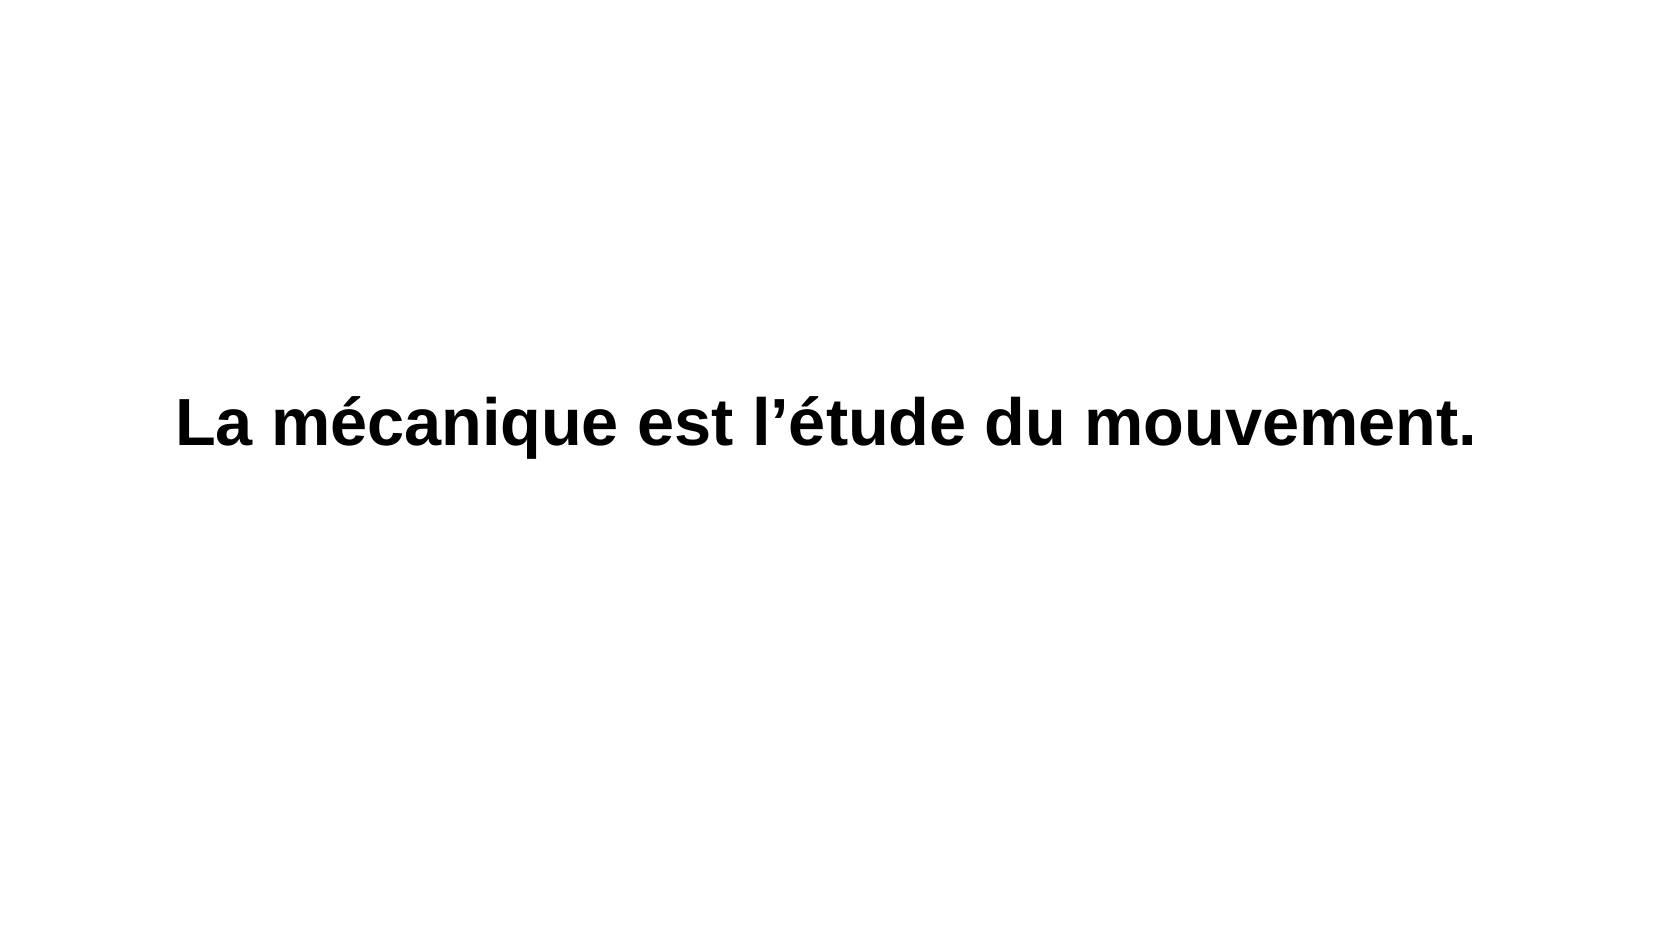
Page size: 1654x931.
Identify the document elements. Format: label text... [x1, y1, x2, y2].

subtitle La mécanique est l’étude du mouvement. [82, 88, 1571, 758]
